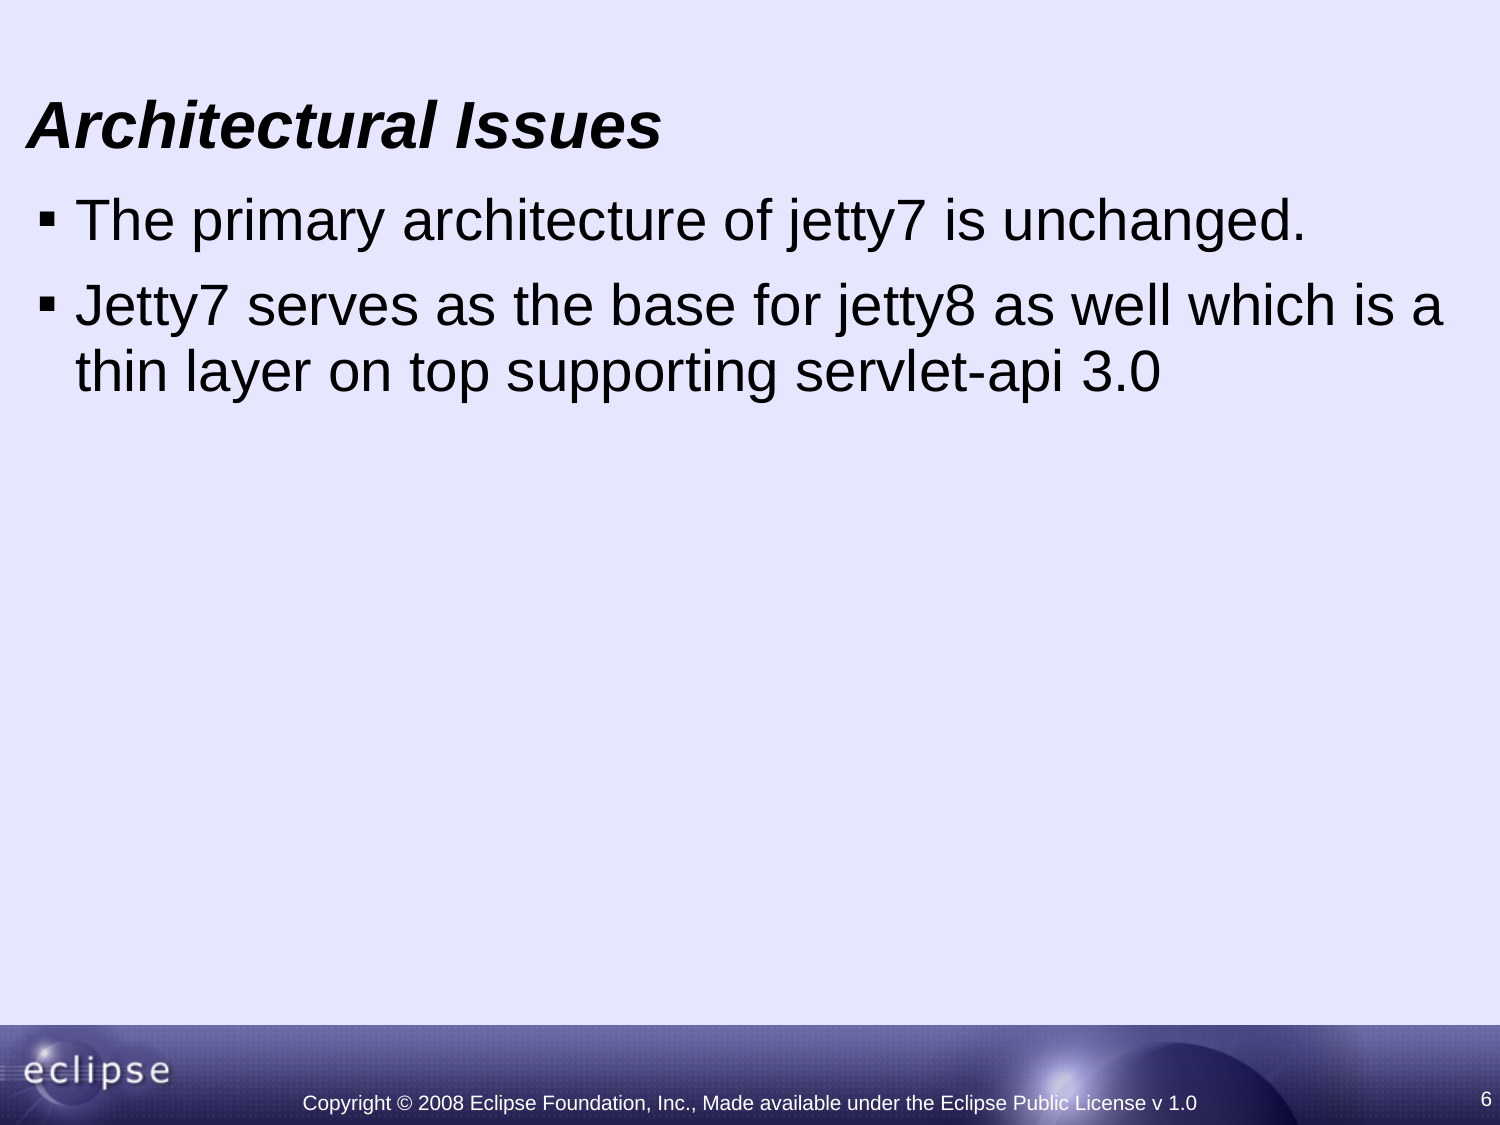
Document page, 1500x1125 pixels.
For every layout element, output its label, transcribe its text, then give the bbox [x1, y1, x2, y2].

picture [0, 1025, 1500, 1125]
list The primary architecture of jetty7 is unchanged. Jetty7 serves as the base for jetty8 as well which is a thin layer on top supporting servlet-api 3.0 [37, 187, 1463, 1021]
title Architectural Issues [26, 84, 1474, 172]
